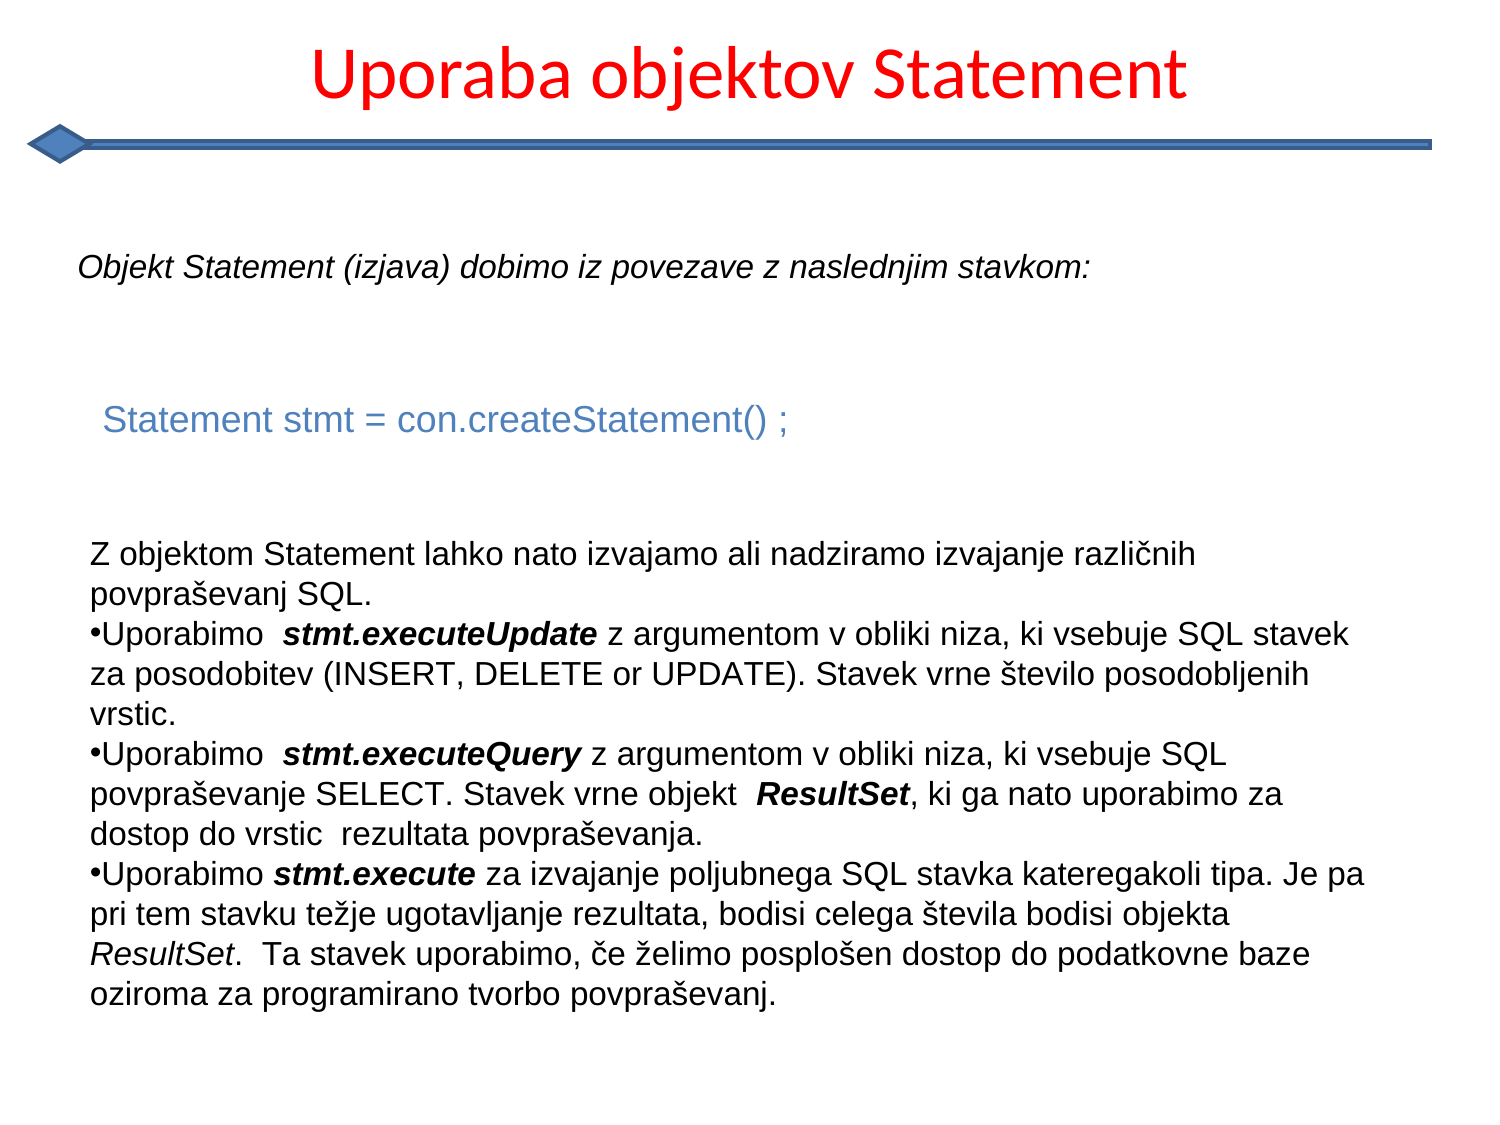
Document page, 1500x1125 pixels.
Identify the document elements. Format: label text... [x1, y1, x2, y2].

text_box Statement stmt = con.createStatement() ; [87, 387, 1101, 448]
text_box Objekt Statement (izjava) dobimo iz povezave z naslednjim stavkom: [62, 237, 1351, 293]
title Uporaba objektov Statement [75, 0, 1426, 138]
text_box Z objektom Statement lahko nato izvajamo ali nadziramo izvajanje različnih povpraševanj SQL. Uporabimo stmt.executeUpdate z argumentom v obliki niza, ki vsebuje SQL stavek za posodobitev (INSERT, DELETE or UPDATE). Stavek vrne število posodobljenih vrstic. Uporabimo stmt.executeQuery z argumentom v obliki niza, ki vsebuje SQL povpraševanje SELECT. Stavek vrne objekt ResultSet, ki ga nato uporabimo za dostop do vrstic rezultata povpraševanja. Uporabimo stmt.execute za izvajanje poljubnega SQL stavka kateregakoli tipa. Je pa pri tem stavku težje ugotavljanje rezultata, bodisi celega števila bodisi objekta ResultSet. Ta stavek uporabimo, če želimo posplošen dostop do podatkovne baze oziroma za programirano tvorbo povpraševanj. [74, 524, 1401, 1060]
